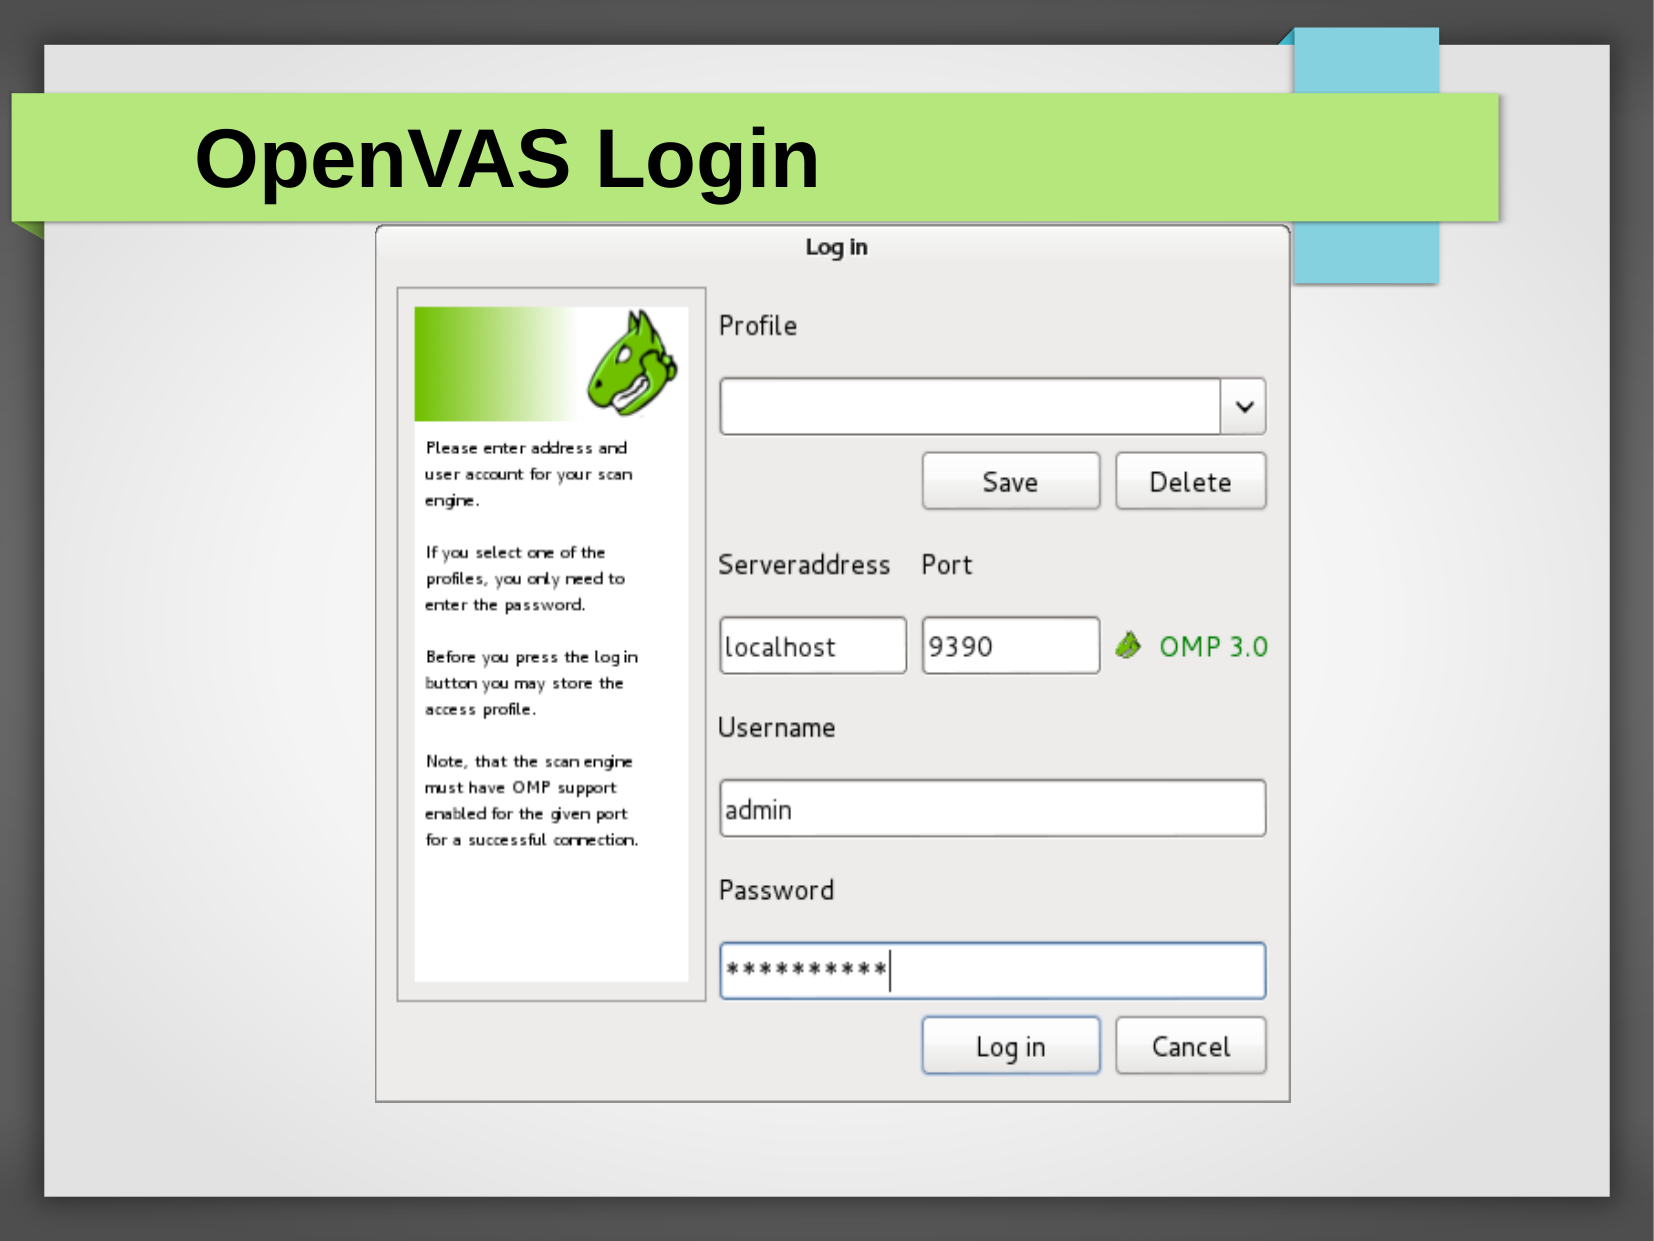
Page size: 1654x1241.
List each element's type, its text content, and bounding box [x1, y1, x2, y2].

picture [0, 0, 1654, 1241]
text_box OpenVAS Login [180, 105, 837, 213]
